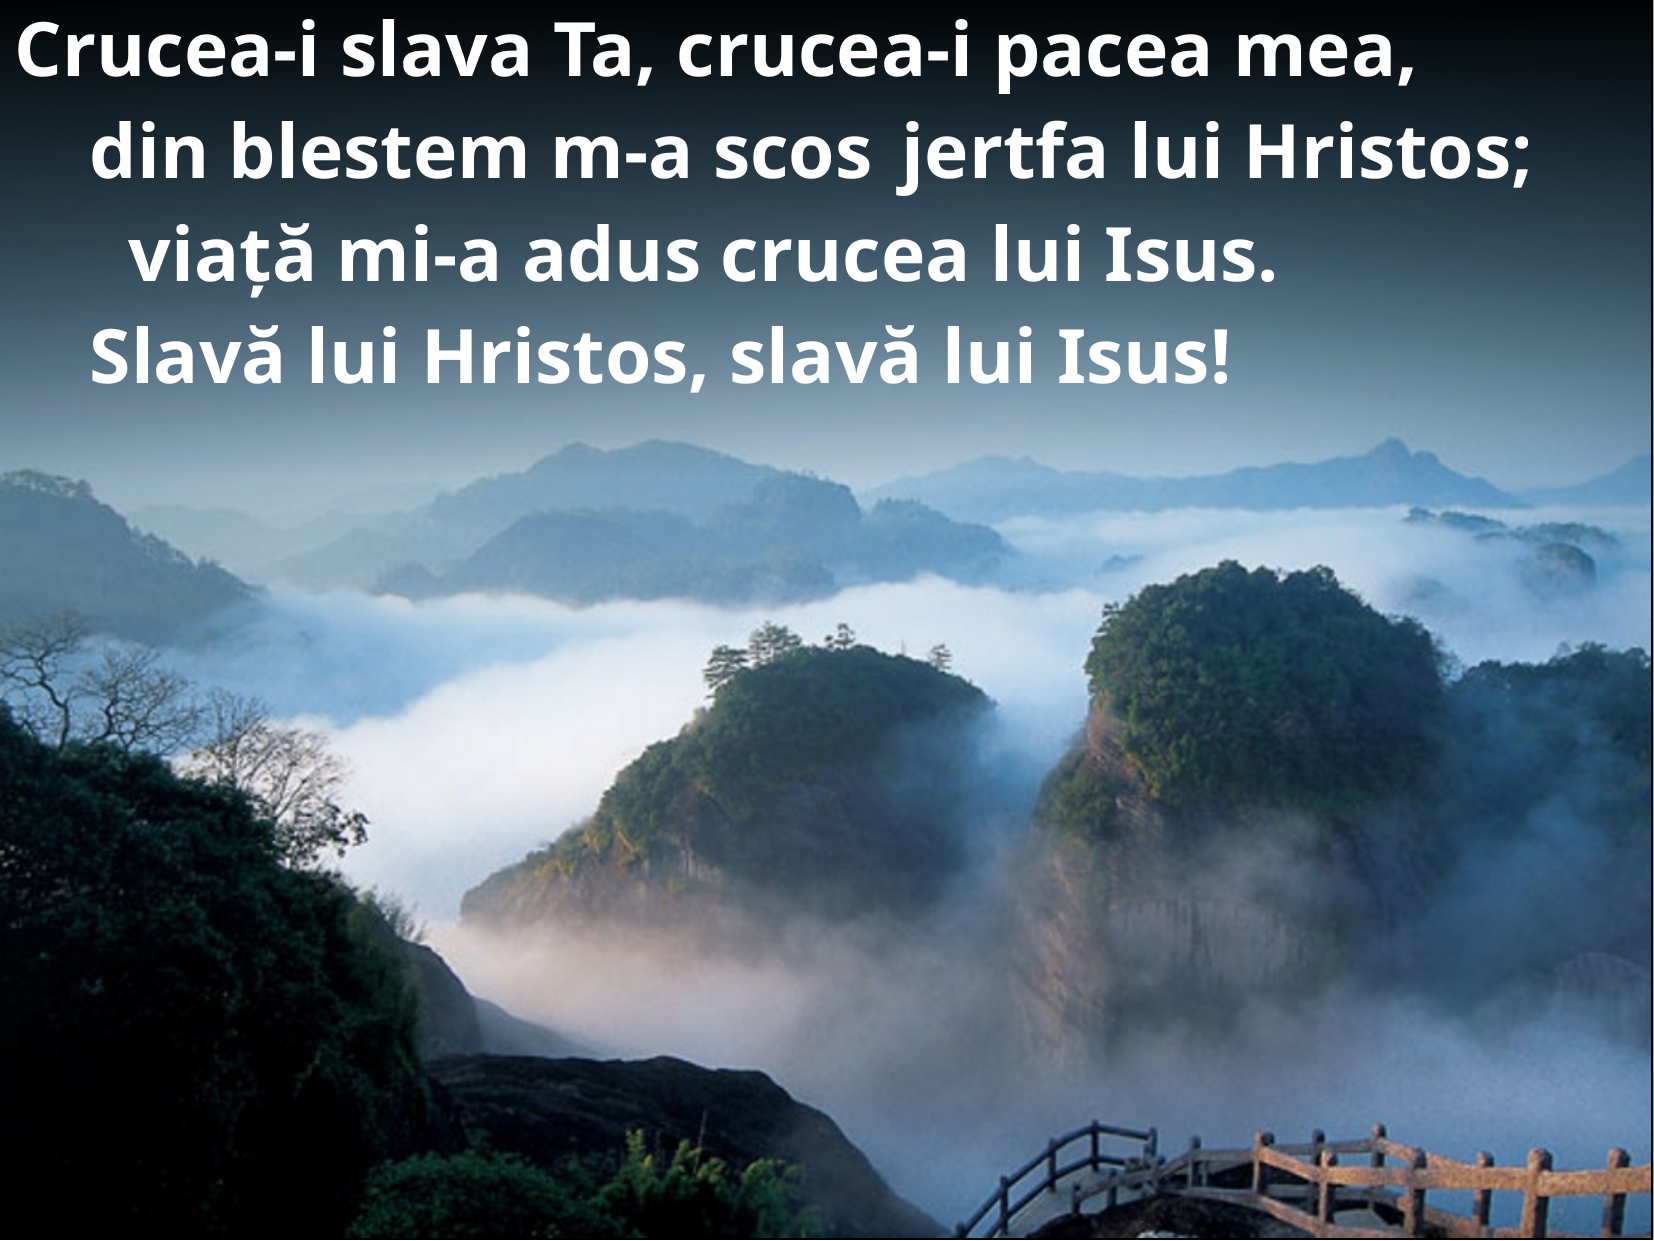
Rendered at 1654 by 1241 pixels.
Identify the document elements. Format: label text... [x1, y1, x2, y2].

text_box Crucea-i slava Ta, crucea-i pacea mea, din blestem m-a scos jertfa lui Hristos; viaţă mi-a adus crucea lui Isus. Slavă lui Hristos, slavă lui Isus! [0, 0, 1651, 477]
picture [0, 477, 1651, 1238]
